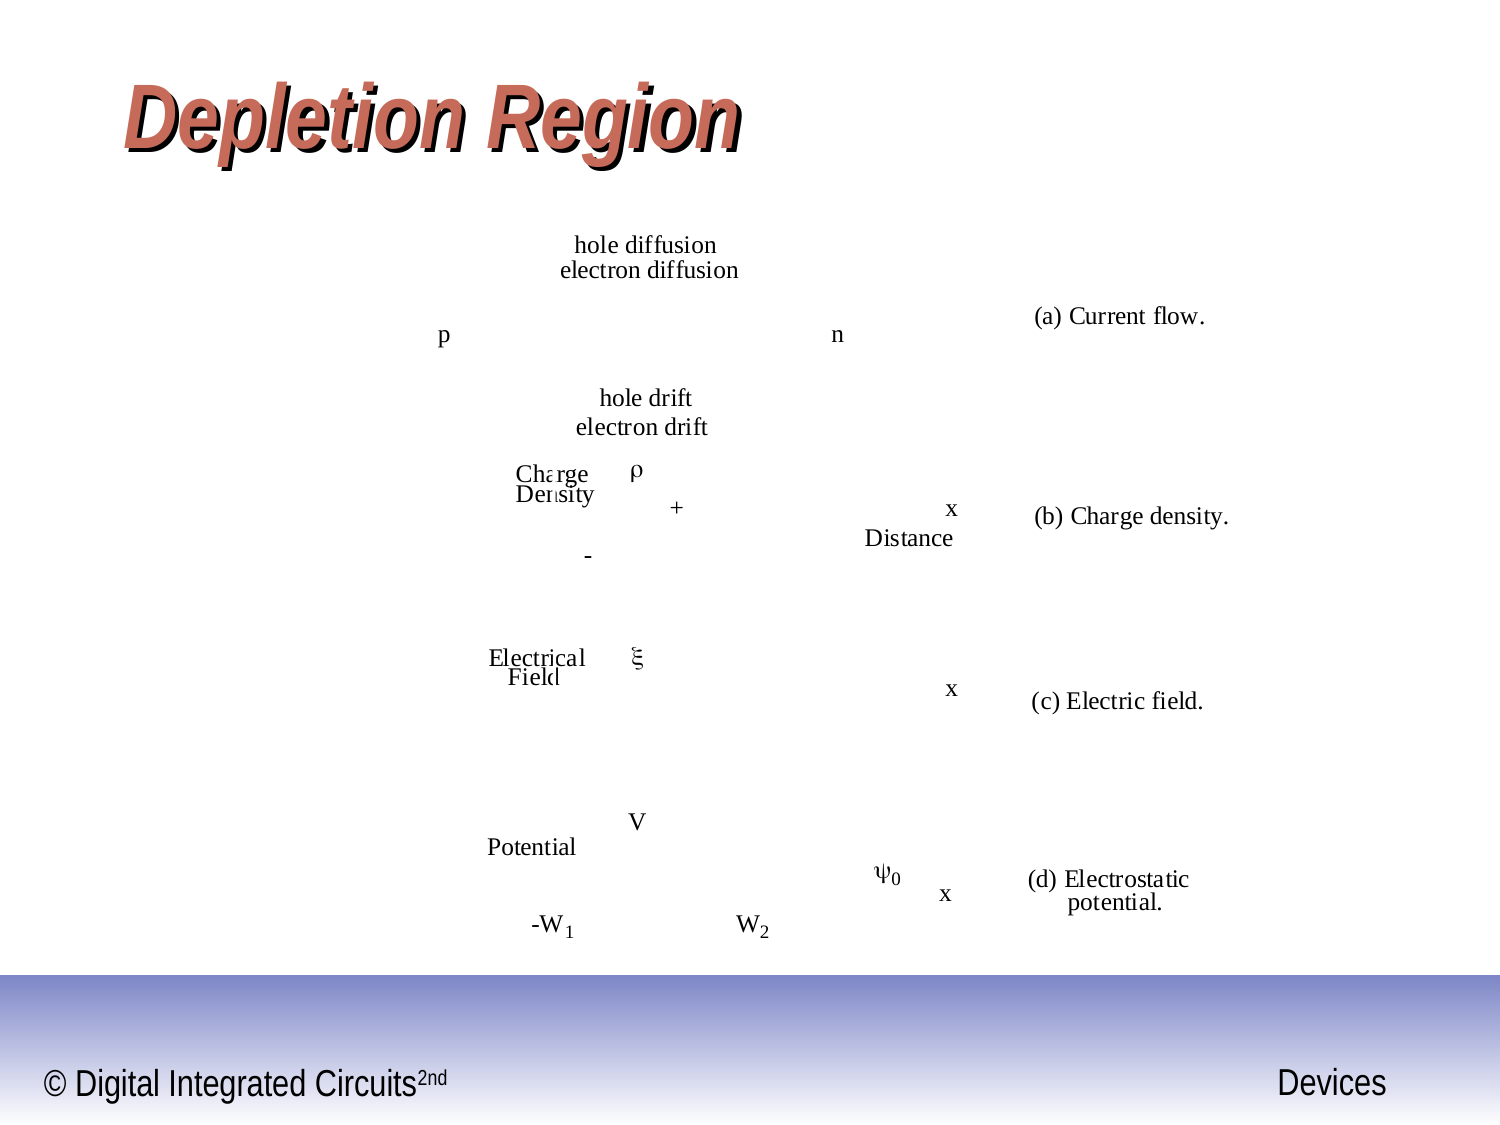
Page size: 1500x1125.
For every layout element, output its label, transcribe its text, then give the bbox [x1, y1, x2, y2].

picture [293, 232, 1232, 954]
title Depletion Region [108, 49, 1384, 175]
